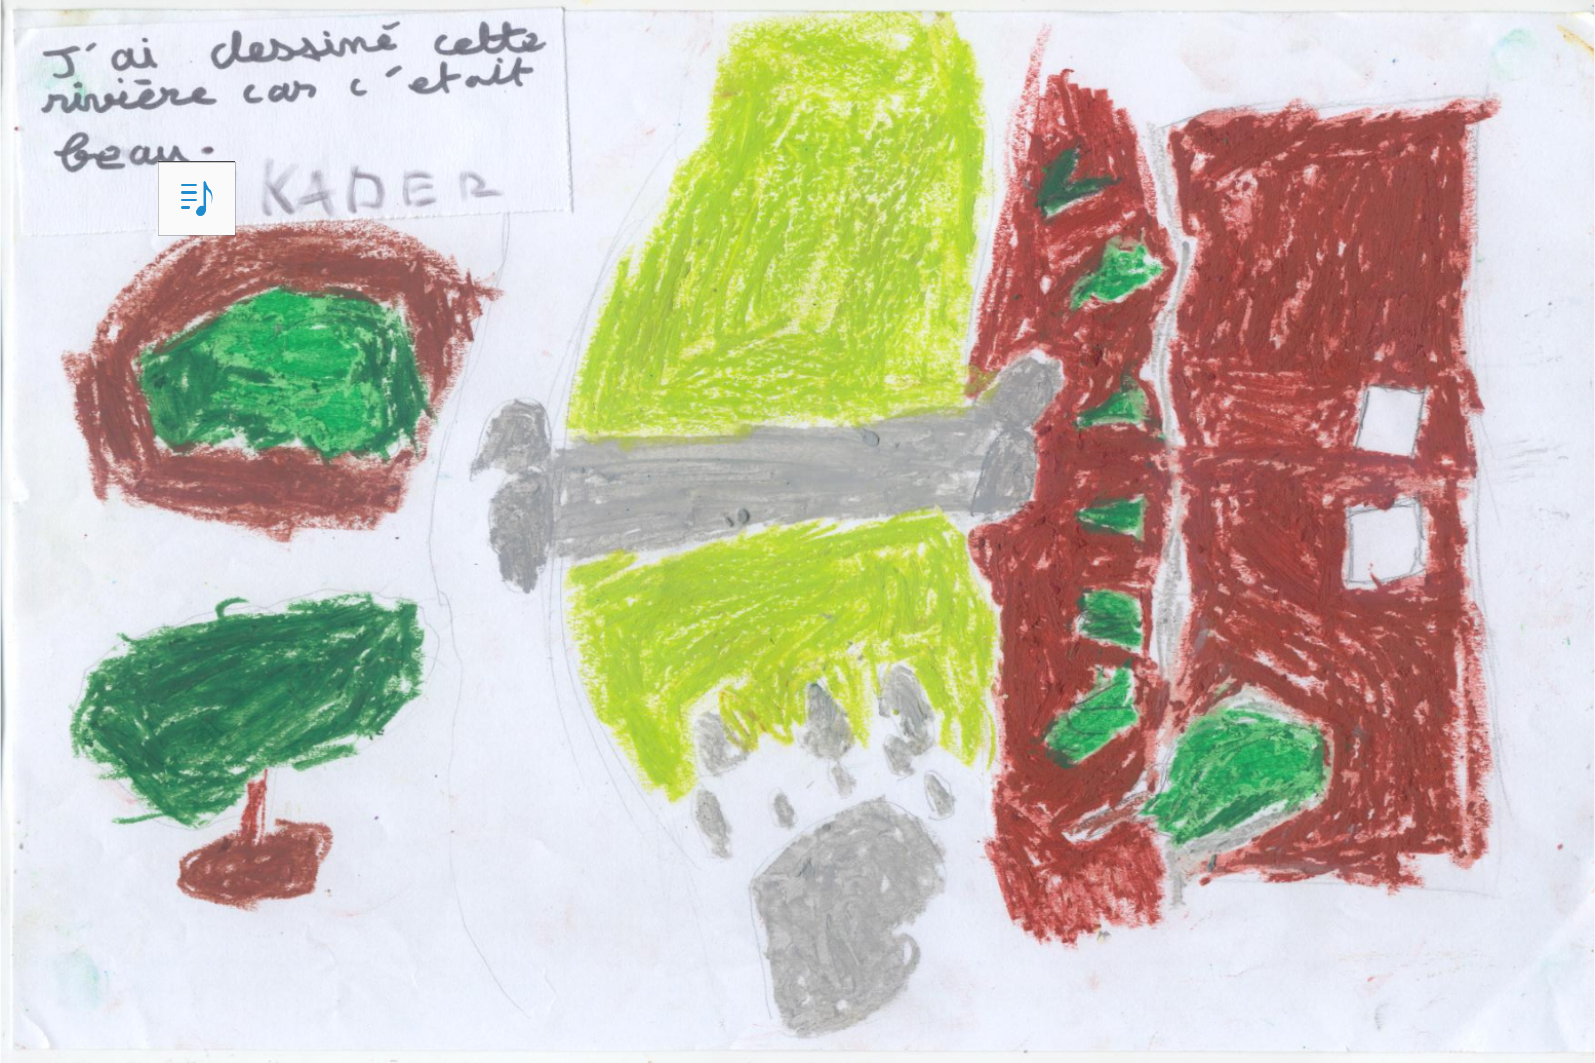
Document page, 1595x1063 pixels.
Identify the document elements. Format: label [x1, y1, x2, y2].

picture [0, 0, 1595, 1063]
text_box [157, 160, 237, 237]
